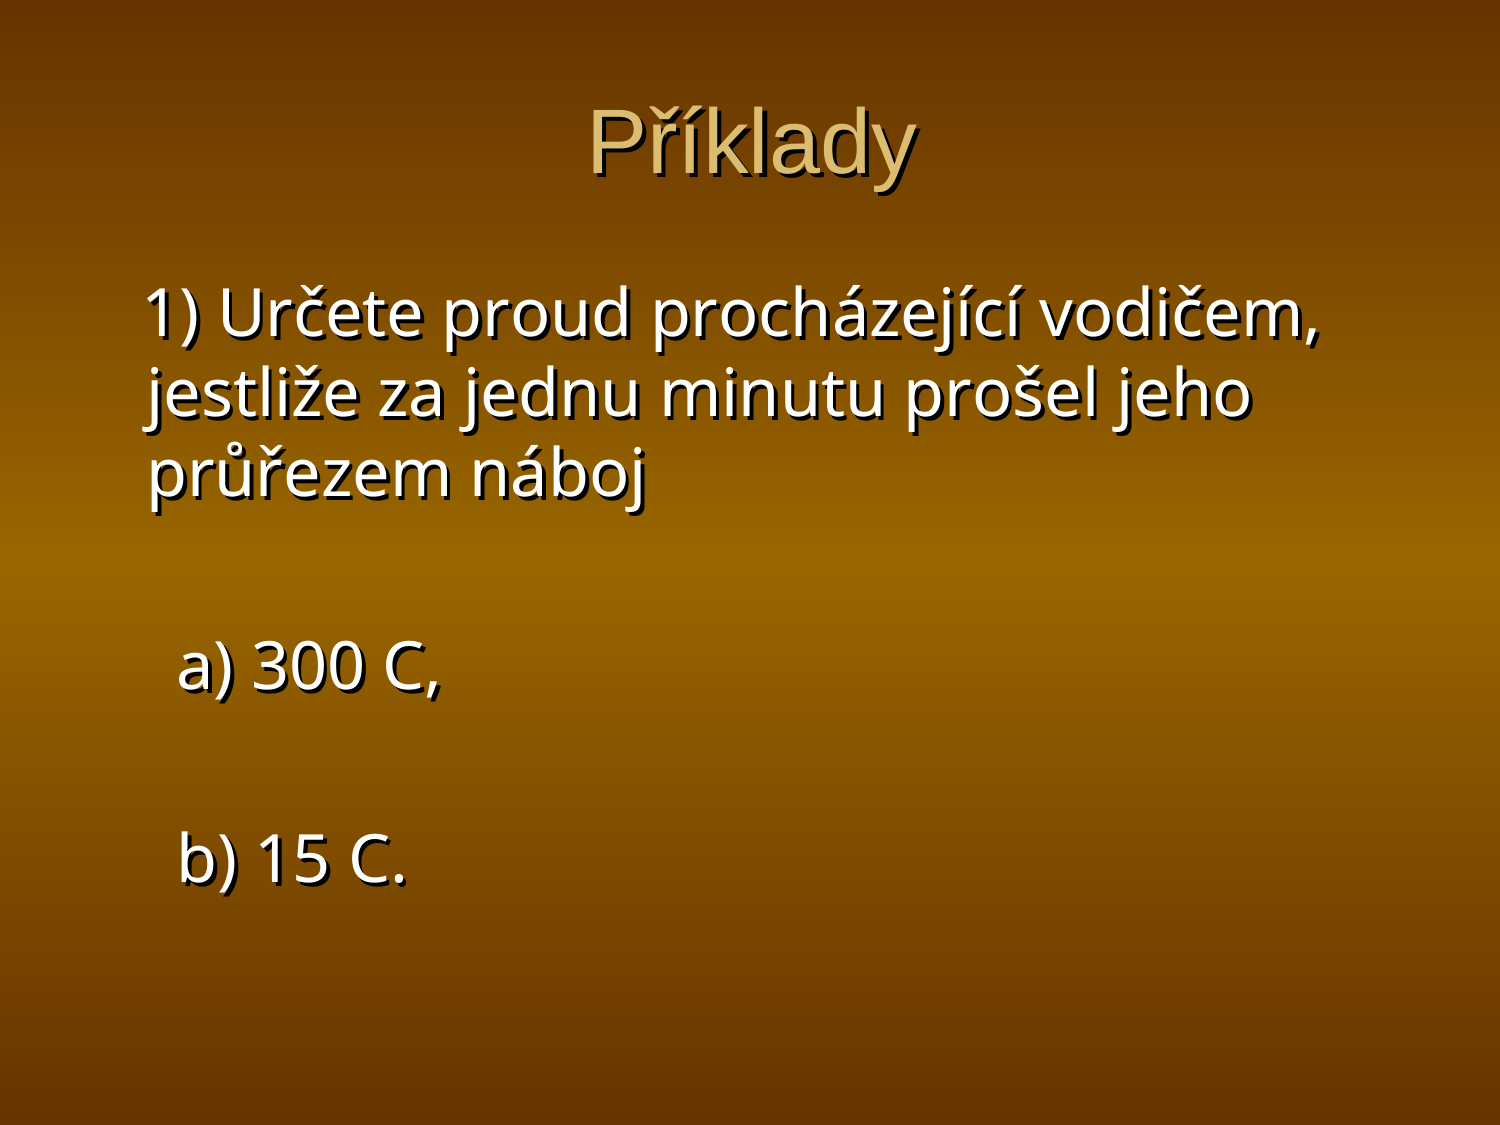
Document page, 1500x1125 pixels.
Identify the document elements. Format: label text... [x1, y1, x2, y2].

title Příklady [76, 42, 1427, 231]
list 1) Určete proud procházející vodičem, jestliže za jednu minutu prošel jeho průřezem náboj a) 300 C, b) 15 C. [75, 262, 1426, 1006]
